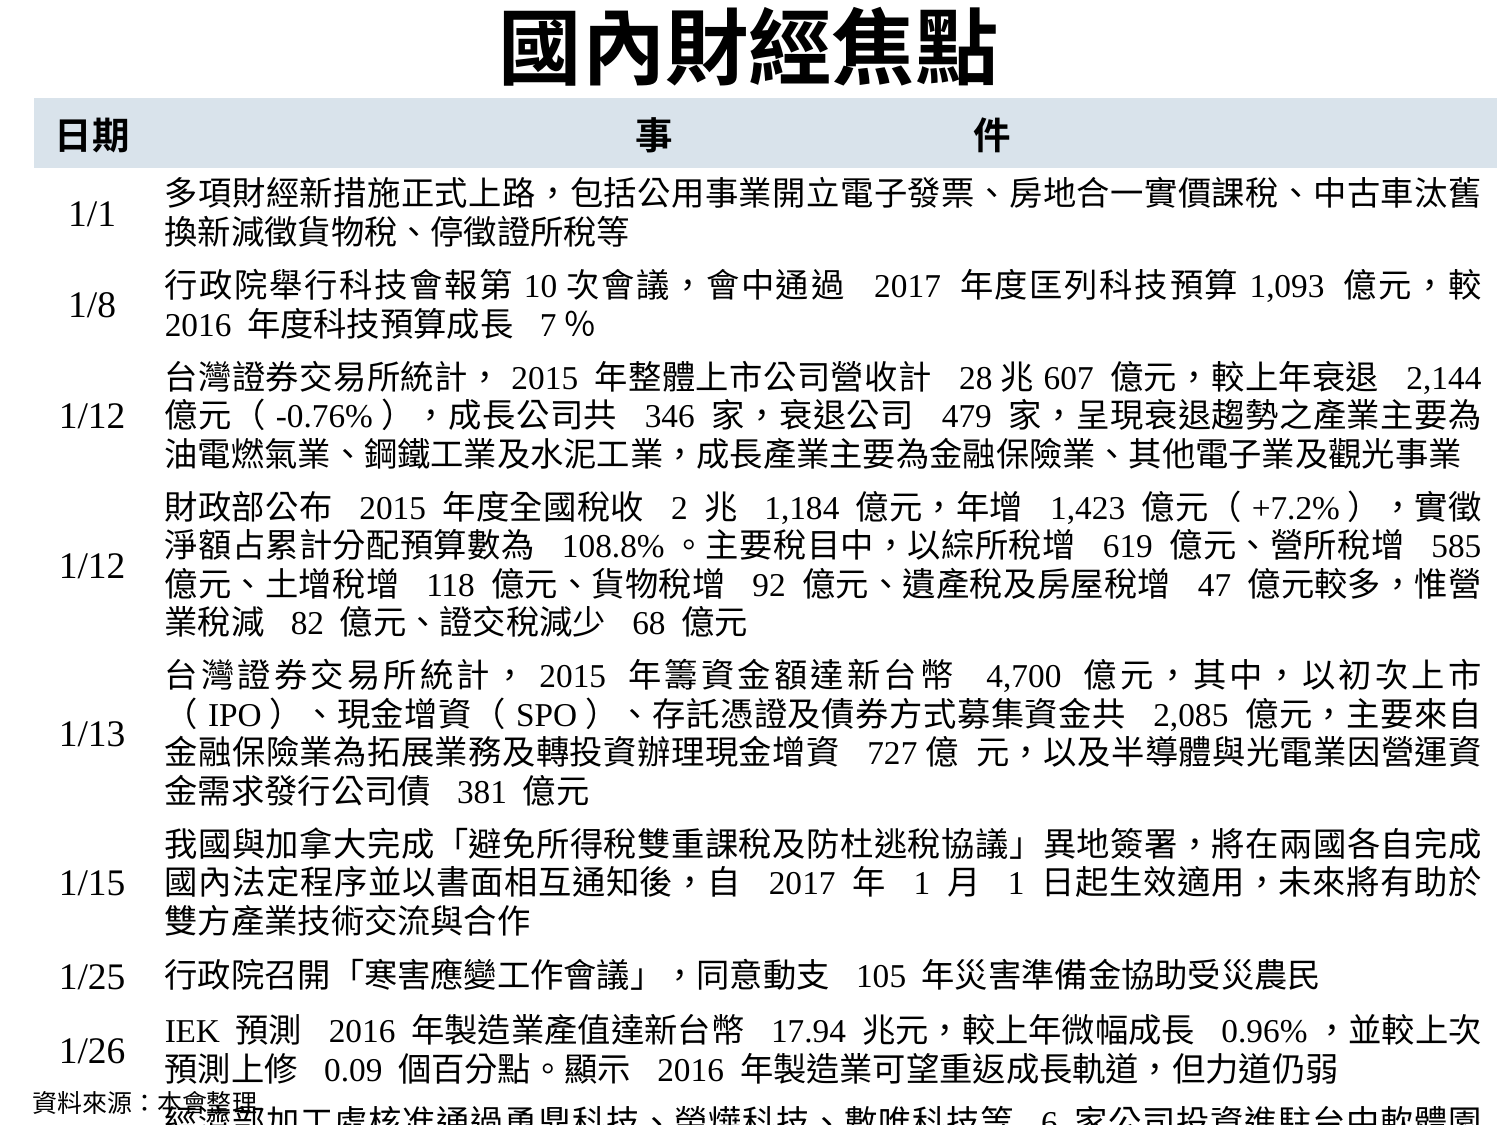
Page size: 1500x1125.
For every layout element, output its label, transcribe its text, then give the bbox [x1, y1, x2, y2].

table_cell 行政院召開「寒害應變工作會議」，同意動支 105 年災害準備金協助受災農民 [150, 948, 1497, 1005]
table_cell 我國與加拿大完成「避免所得稅雙重課稅及防杜逃稅協議」異地簽署，將在兩國各自完成國內法定程序並以書面相互通知後，自 2017 年 1 月 1 日起生效適用，未來將有助於雙方產業技術交流與合作 [150, 818, 1497, 948]
table_cell 多項財經新措施正式上路，包括公用事業開立電子發票、房地合一實價課稅、中古車汰舊換新減徵貨物稅、停徵證所稅等 [150, 168, 1497, 259]
table_cell 1/1 [34, 168, 150, 259]
table_header 日期 [34, 98, 150, 168]
table_cell 1/12 [34, 351, 150, 481]
table_cell 1/25 [34, 948, 150, 1005]
table_cell 經濟部加工處核准通過勇鼎科技、榮燁科技、數唯科技等 6 家公司投資進駐台中軟體園區，另核准總翔企業投資 4,542 萬元進駐高雄臨廣園區，合計投資額達 9,159 萬元 [278, 1096, 1497, 1125]
table_cell IEK 預測 2016 年製造業產值達新台幣 17.94 兆元，較上年微幅成長 0.96%，並較上次預測上修 0.09 個百分點。顯示 2016 年製造業可望重返成長軌道，但力道仍弱 [150, 1005, 1497, 1096]
table_header 事 件 [150, 98, 1497, 168]
table_cell 1/12 [34, 481, 150, 650]
table_cell 1/13 [34, 650, 150, 818]
text_box 資料來源：本會整理 [17, 1080, 278, 1125]
table_cell 1/8 [34, 259, 150, 351]
table_cell 1/26 [34, 1005, 150, 1080]
table_cell 財政部公布 2015 年度全國稅收 2 兆 1,184 億元，年增 1,423 億元（+7.2%），實徵淨額占累計分配預算數為 108.8%。主要稅目中，以綜所稅增 619 億元、營所稅增 585 億元、土增稅增 118 億元、貨物稅增 92 億元、遺產稅及房屋稅增 47 億元較多，惟營業稅減 82 億元、證交稅減少 68 億元 [150, 481, 1497, 650]
table_cell 台灣證券交易所統計，2015 年整體上市公司營收計 28兆607 億元，較上年衰退 2,144 億元（-0.76%），成長公司共 346 家，衰退公司 479 家，呈現衰退趨勢之產業主要為油電燃氣業、鋼鐵工業及水泥工業，成長產業主要為金融保險業、其他電子業及觀光事業 [150, 351, 1497, 481]
table_cell 1/15 [34, 818, 150, 948]
table_cell 行政院舉行科技會報第10次會議，會中通過 2017 年度匡列科技預算1,093 億元，較 2016 年度科技預算成長 7％ [150, 259, 1497, 351]
text_box 國內財經焦點 [0, 0, 1498, 90]
table_cell 台灣證券交易所統計，2015 年籌資金額達新台幣 4,700 億元，其中，以初次上市（IPO）、現金增資（SPO）、存託憑證及債券方式募集資金共 2,085 億元，主要來自金融保險業為拓展業務及轉投資辦理現金增資 727億 元，以及半導體與光電業因營運資金需求發行公司債 381 億元 [150, 650, 1497, 818]
